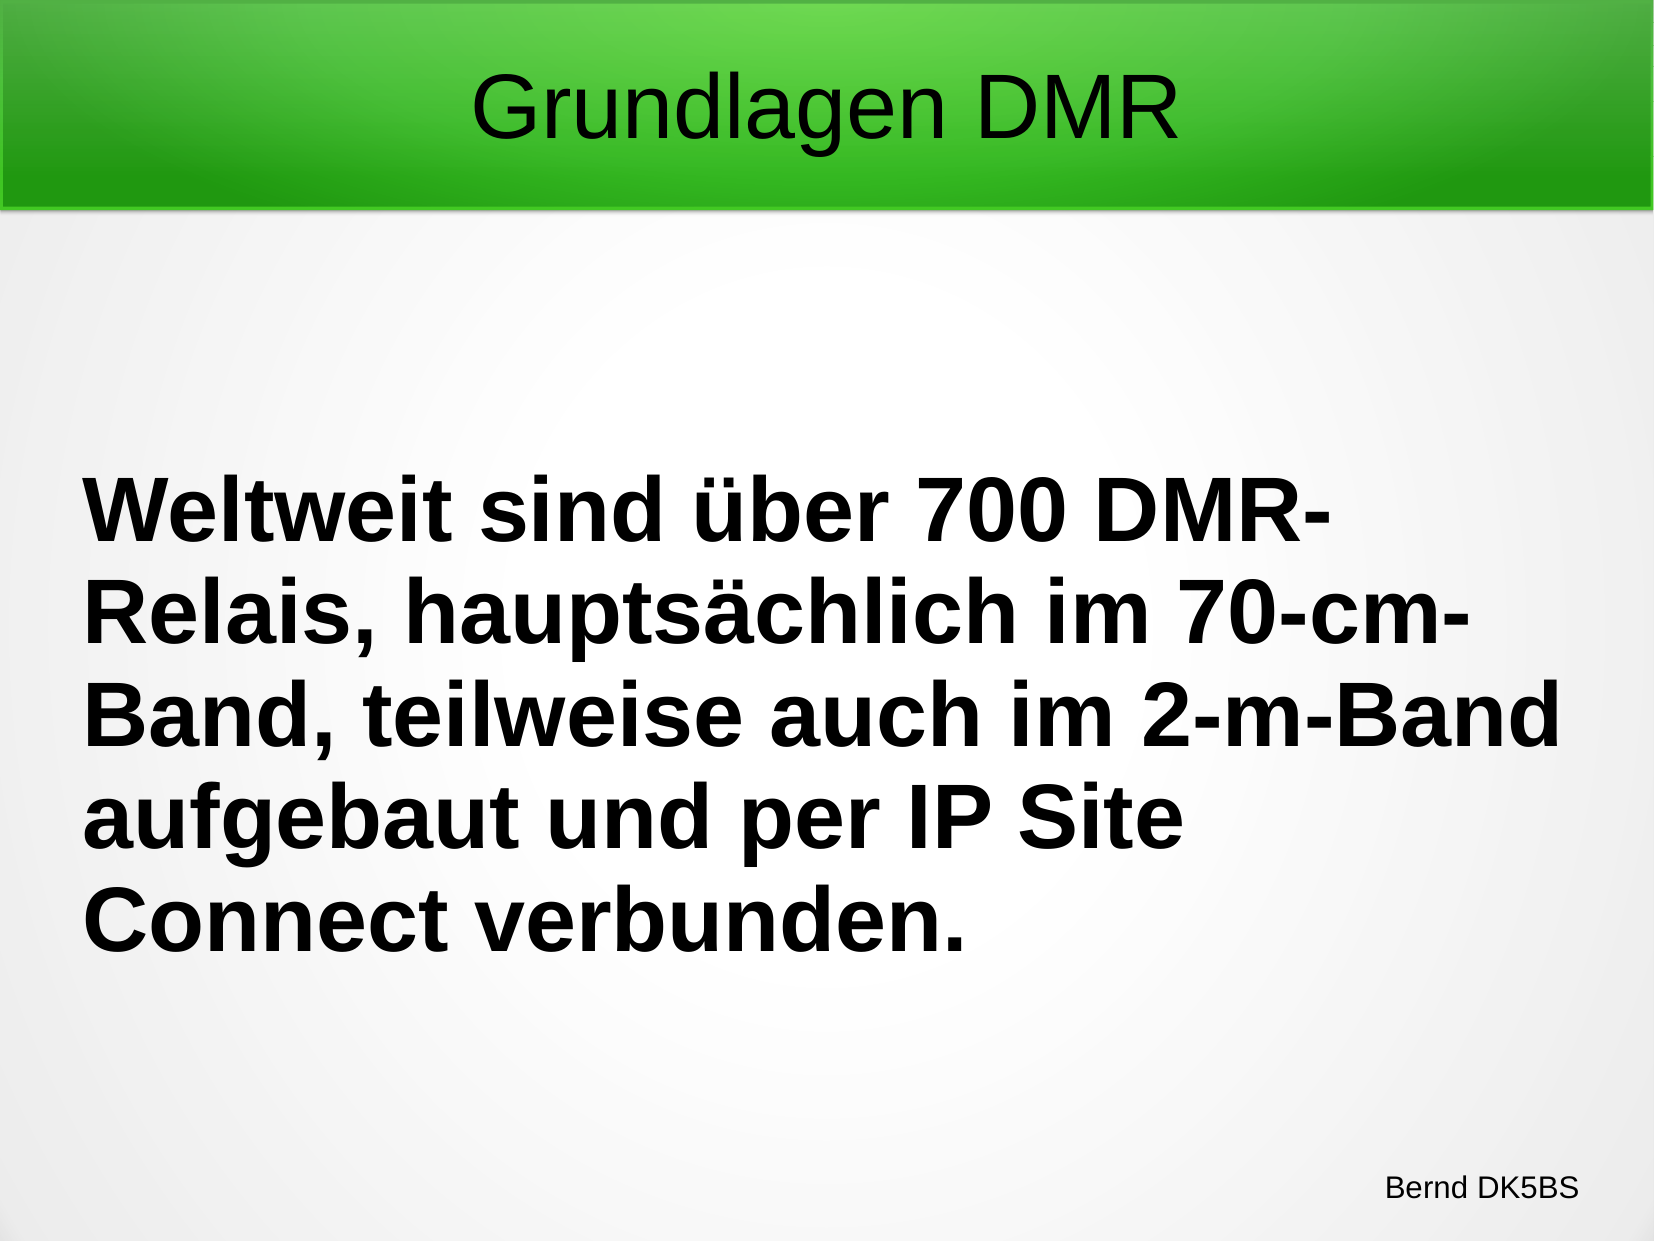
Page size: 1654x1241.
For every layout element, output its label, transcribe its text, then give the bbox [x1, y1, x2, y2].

subtitle Weltweit sind über 700 DMR-Relais, hauptsächlich im 70-cm-Band, teilweise auch im 2-m-Band aufgebaut und per IP Site Connect verbunden. [82, 337, 1571, 1091]
title Grundlagen DMR [0, 0, 1654, 225]
text_box Bernd DK5BS [1370, 1163, 1619, 1223]
